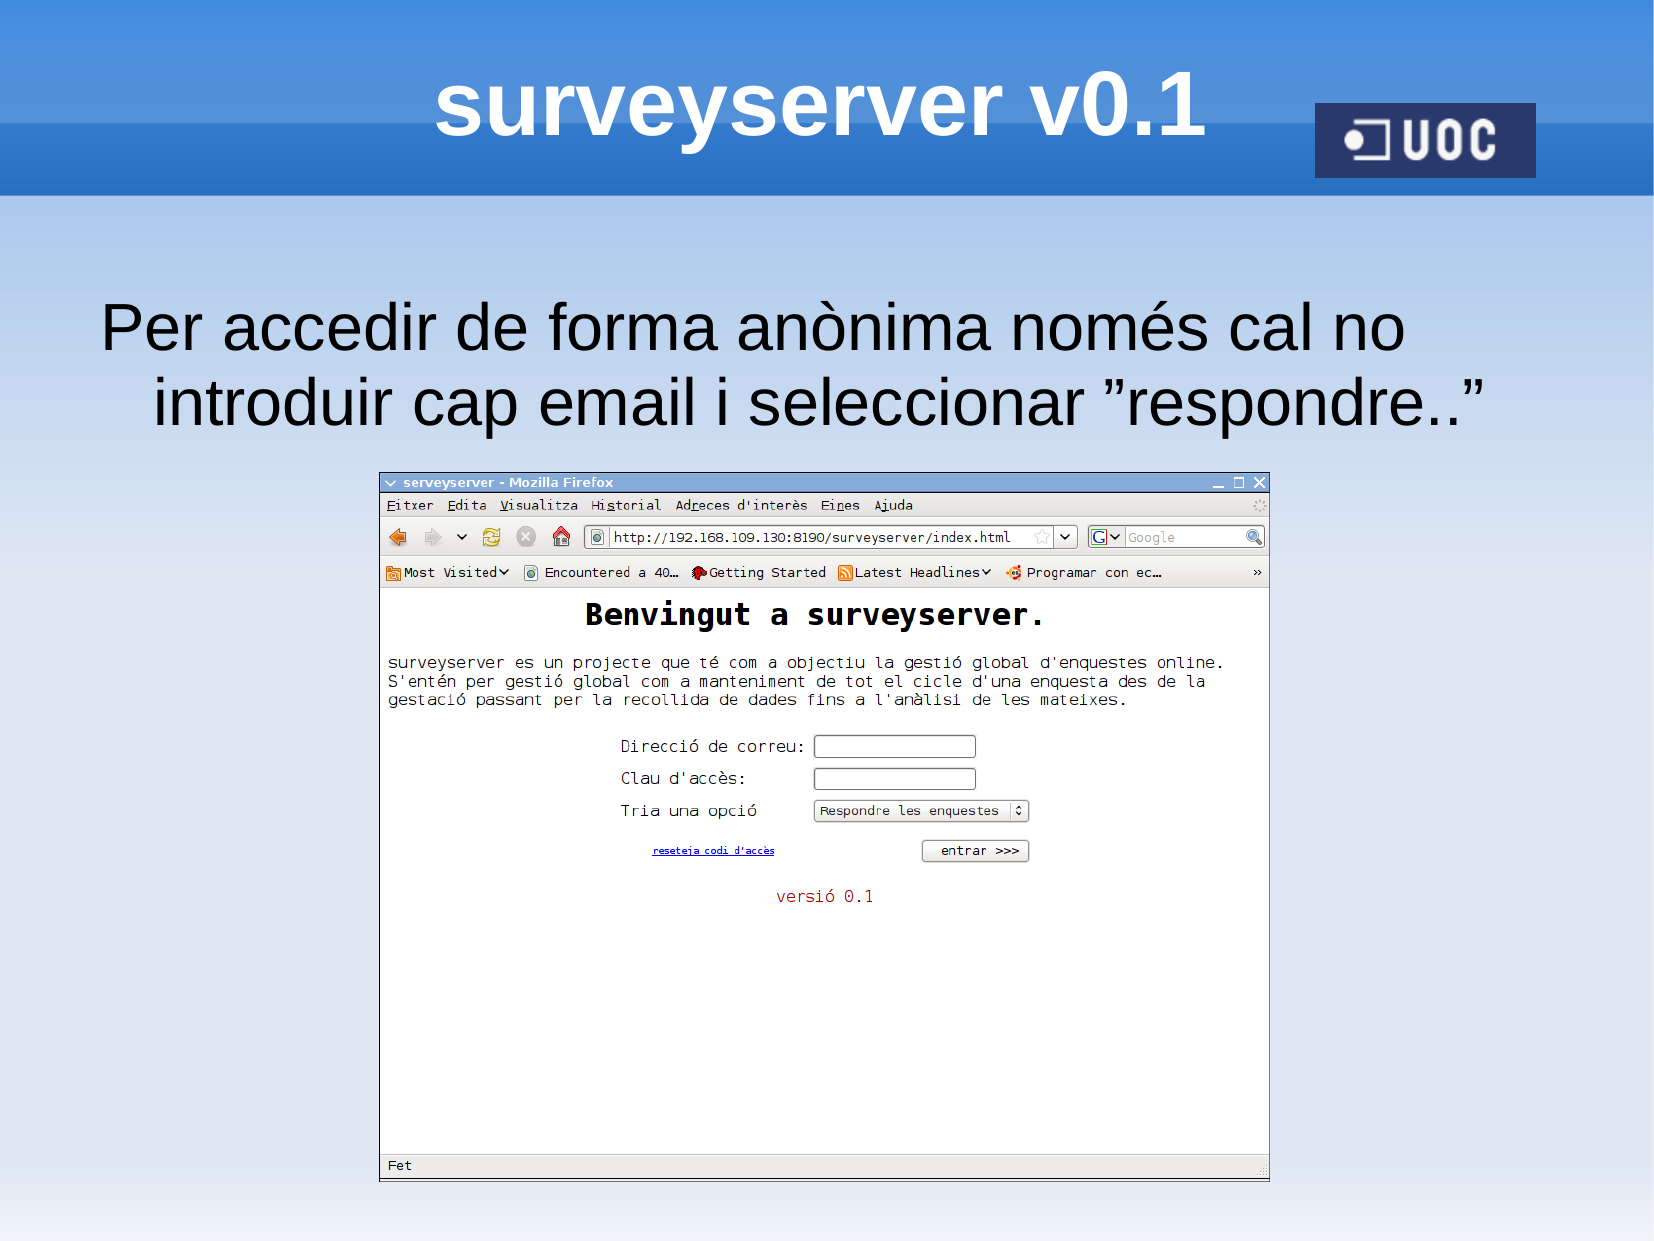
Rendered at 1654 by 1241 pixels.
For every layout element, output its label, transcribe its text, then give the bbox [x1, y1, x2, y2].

title surveyserver v0.1 [76, 7, 1565, 200]
picture [0, 0, 1654, 1241]
list Per accedir de forma anònima només cal no introduir cap email i seleccionar ”respondre..” [82, 290, 1571, 1094]
